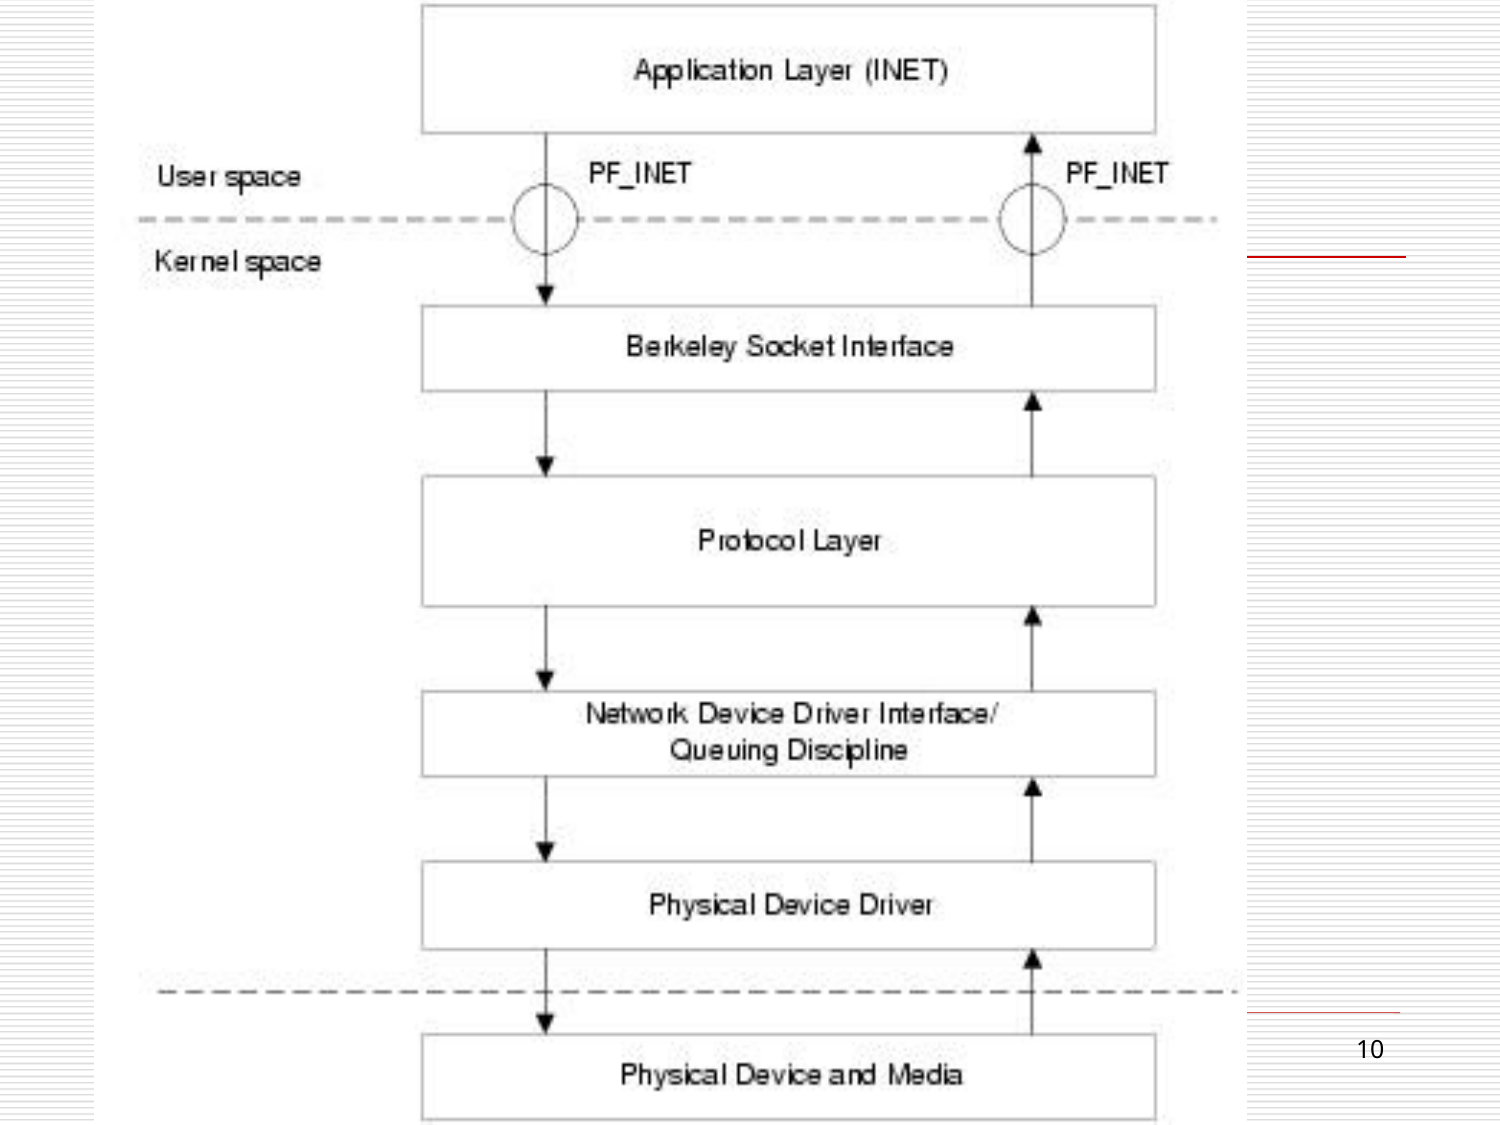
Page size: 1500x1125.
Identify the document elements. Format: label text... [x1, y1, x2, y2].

picture [0, 0, 1500, 1125]
title Network basics [1247, 57, 1371, 201]
